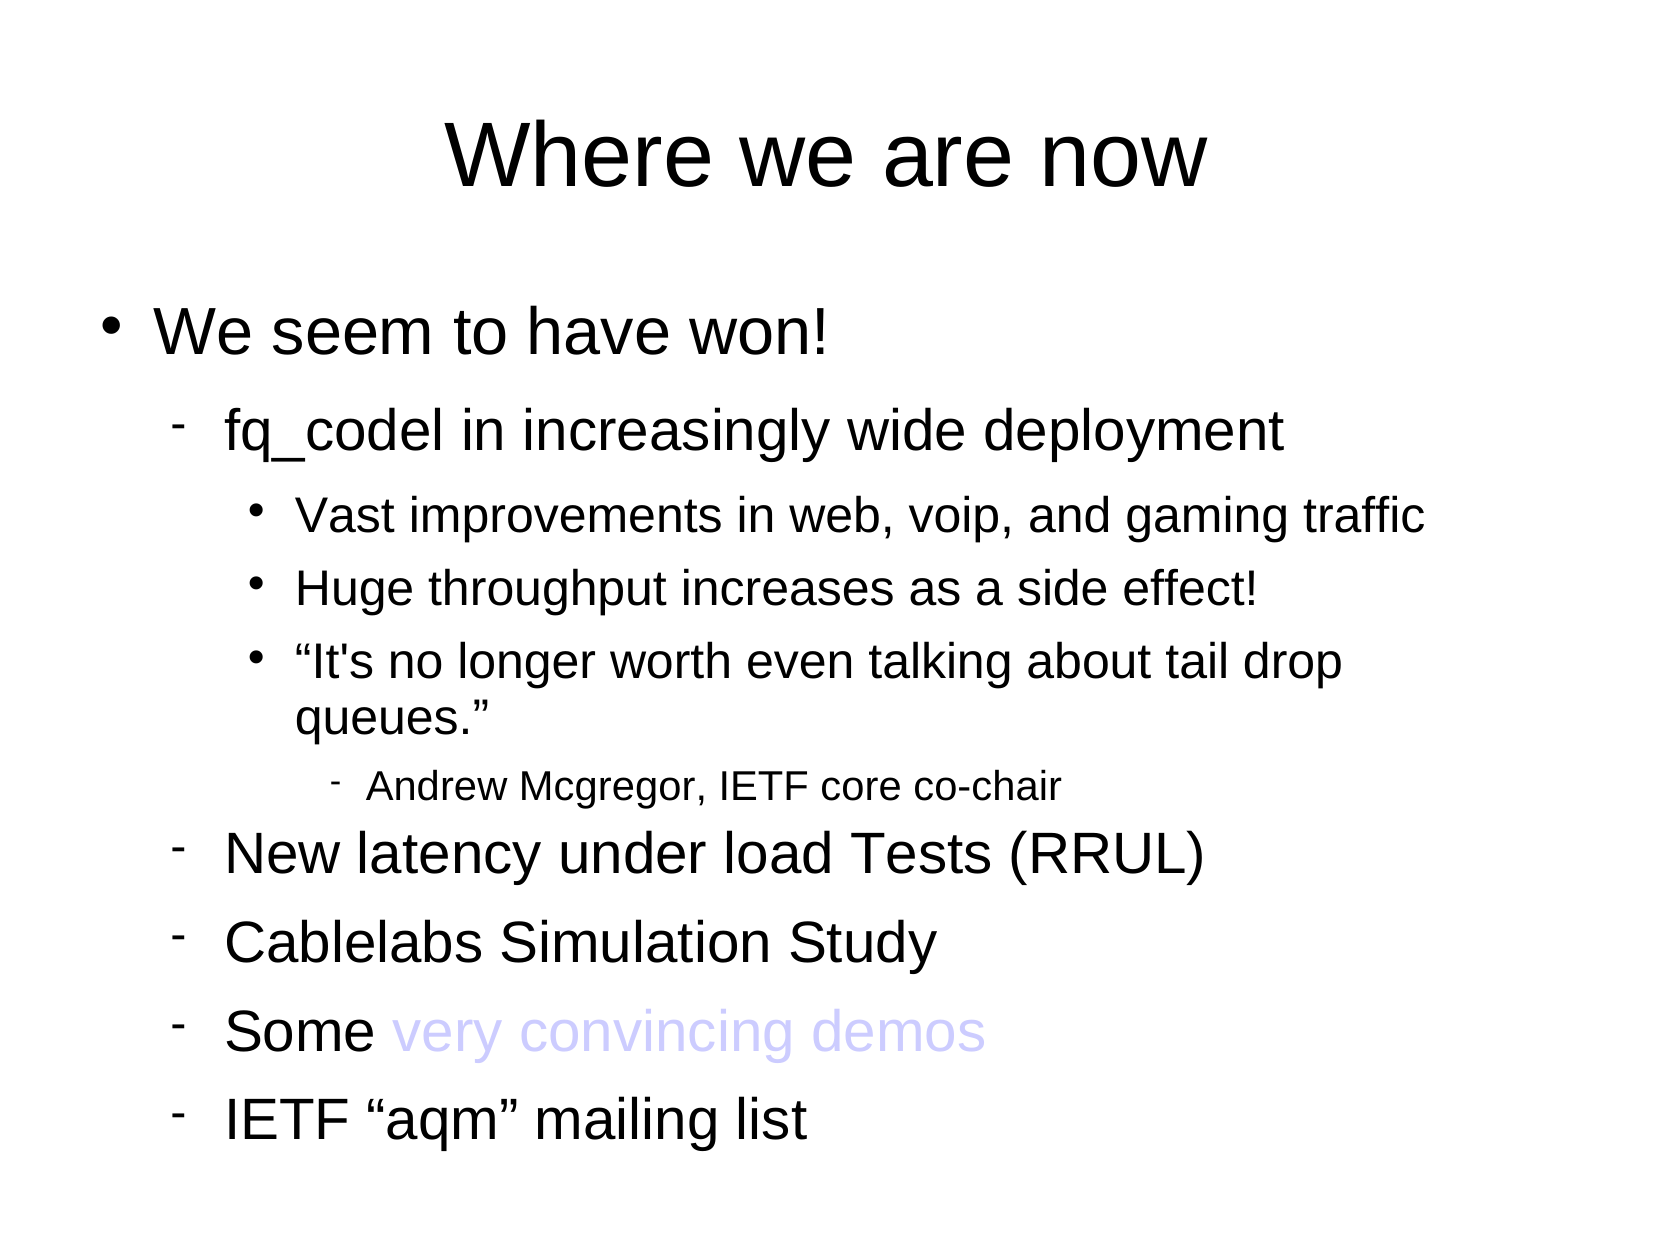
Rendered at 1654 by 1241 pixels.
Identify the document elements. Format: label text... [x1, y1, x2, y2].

list We seem to have won! fq_codel in increasingly wide deployment Vast improvements in web, voip, and gaming traffic Huge throughput increases as a side effect! “It's no longer worth even talking about tail drop queues.” Andrew Mcgregor, IETF core co-chair New latency under load Tests (RRUL) Cablelabs Simulation Study Some very convincing demos IETF “aqm” mailing list [82, 290, 1538, 1154]
title Where we are now [82, 49, 1571, 257]
